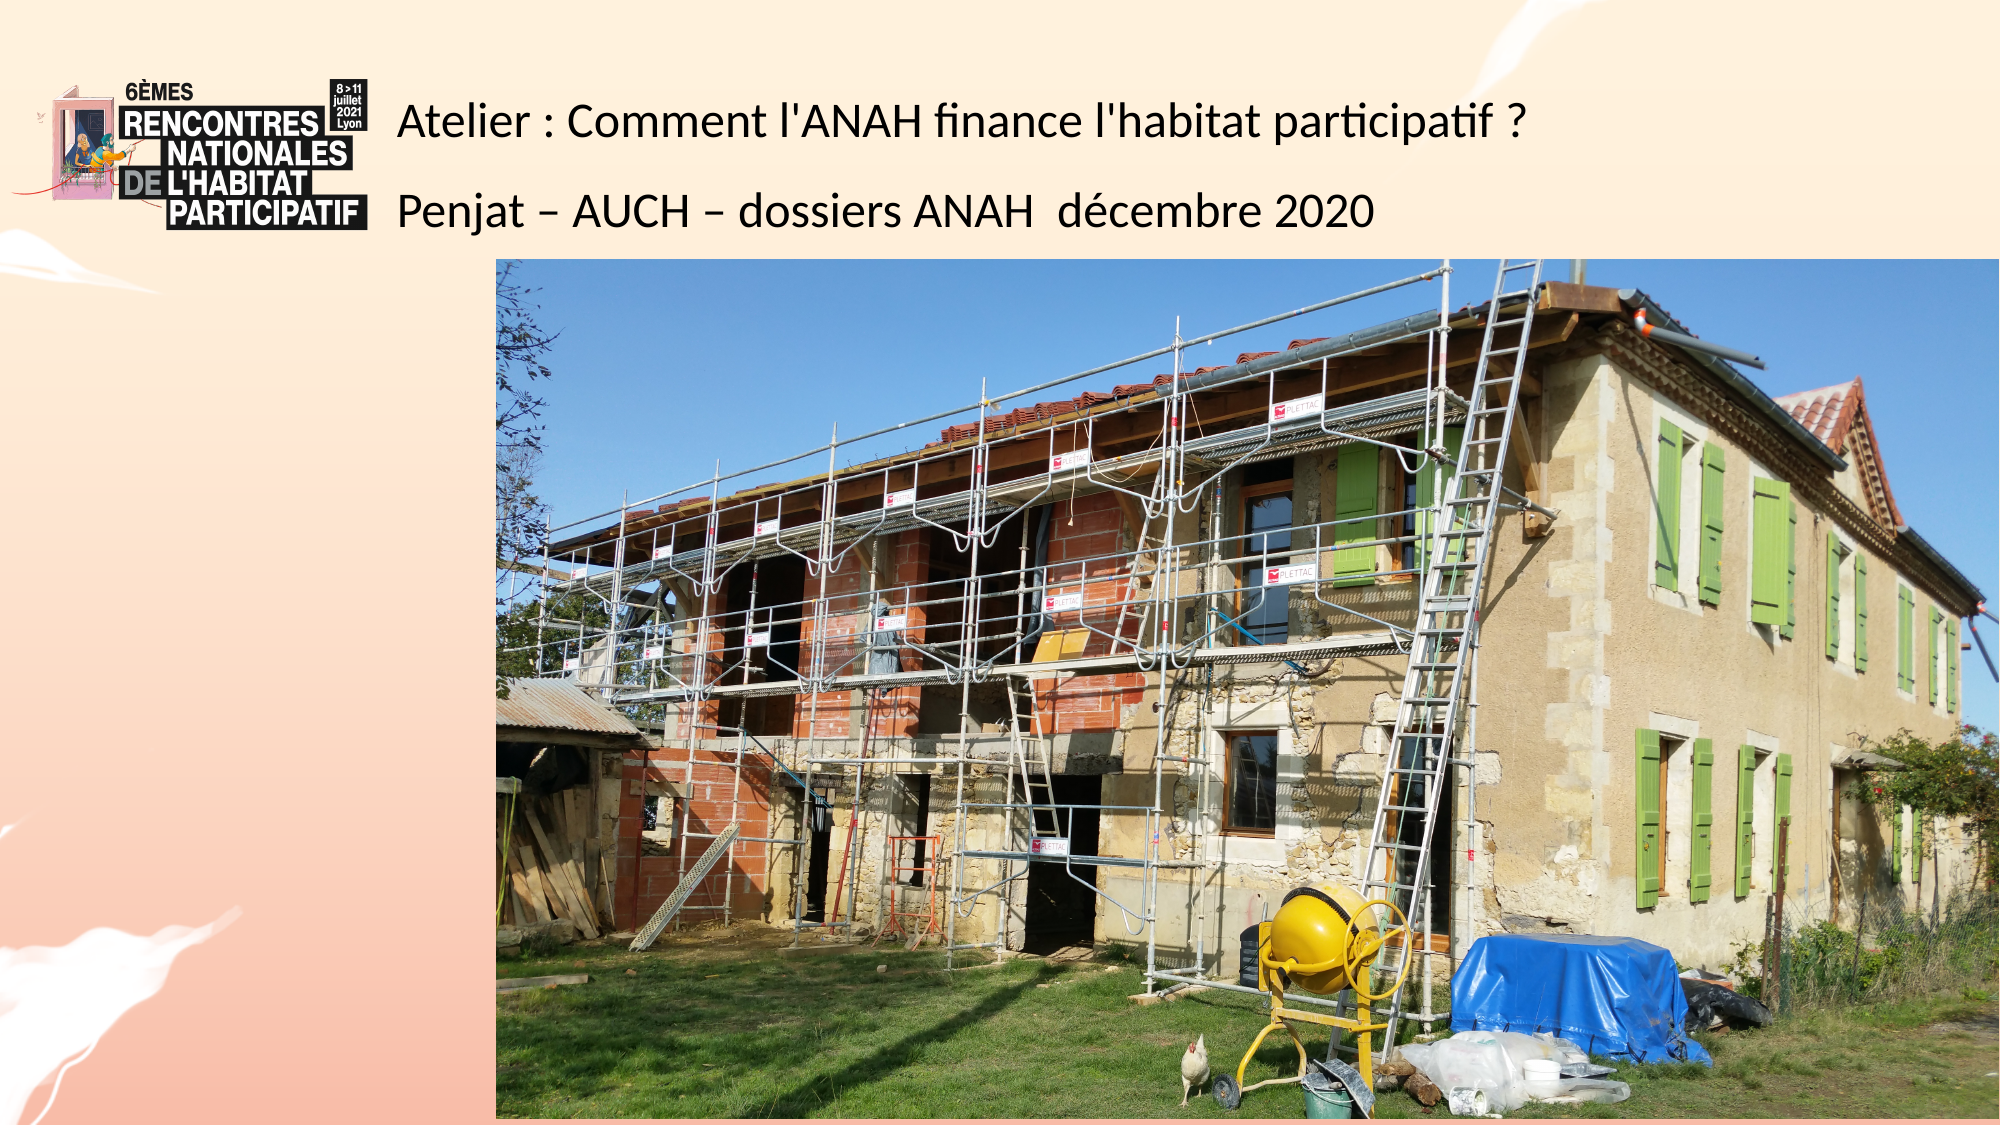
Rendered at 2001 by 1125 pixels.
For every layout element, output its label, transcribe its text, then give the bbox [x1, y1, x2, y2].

picture [0, 0, 2000, 1125]
title Atelier : Comment l'ANAH finance l'habitat participatif ? Penjat – AUCH – dossiers ANAH décembre 2020 [396, 59, 1863, 278]
